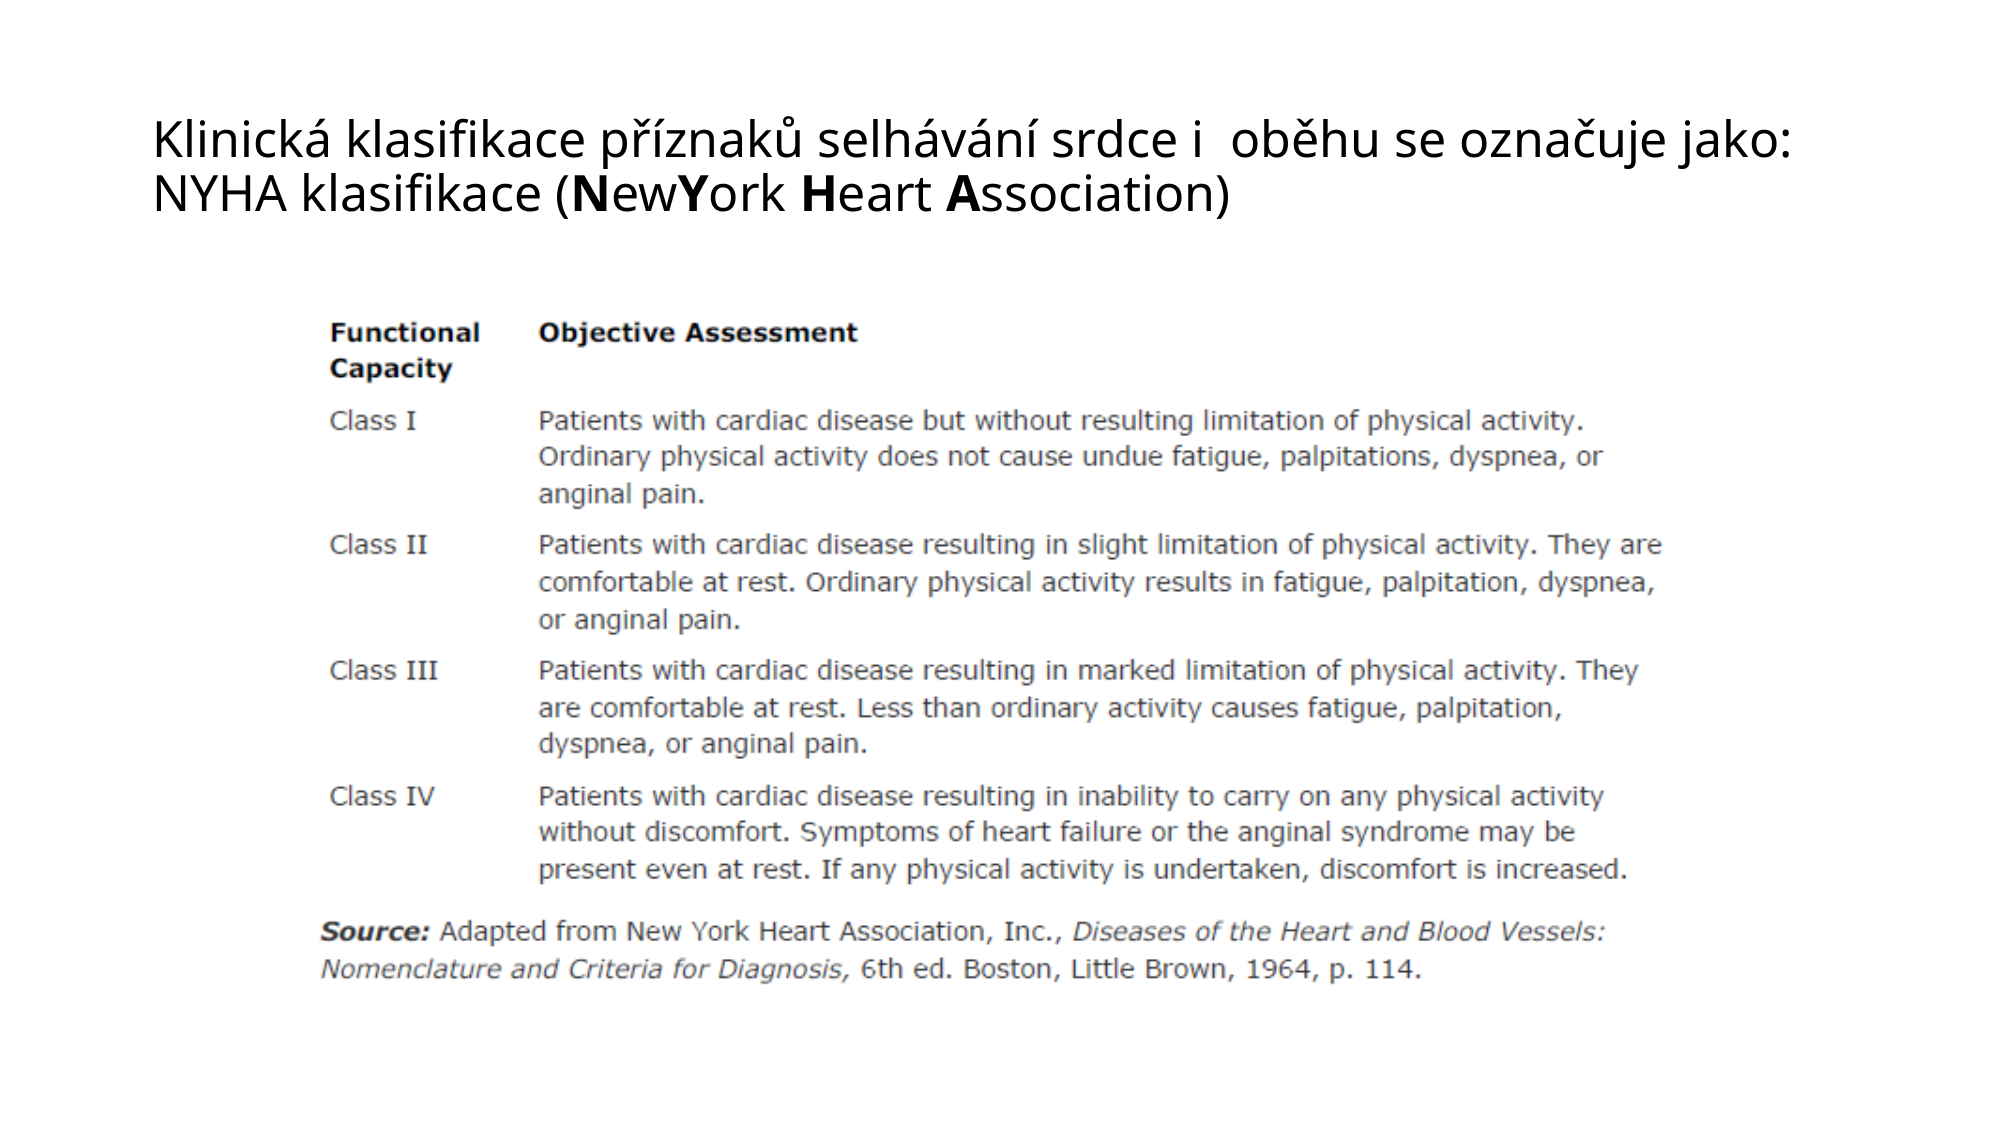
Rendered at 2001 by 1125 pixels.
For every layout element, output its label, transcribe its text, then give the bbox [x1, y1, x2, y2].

title Klinická klasifikace příznaků selhávání srdce i oběhu se označuje jako: NYHA klasifikace (NewYork Heart Association) [137, 59, 1863, 278]
picture [316, 314, 1684, 988]
